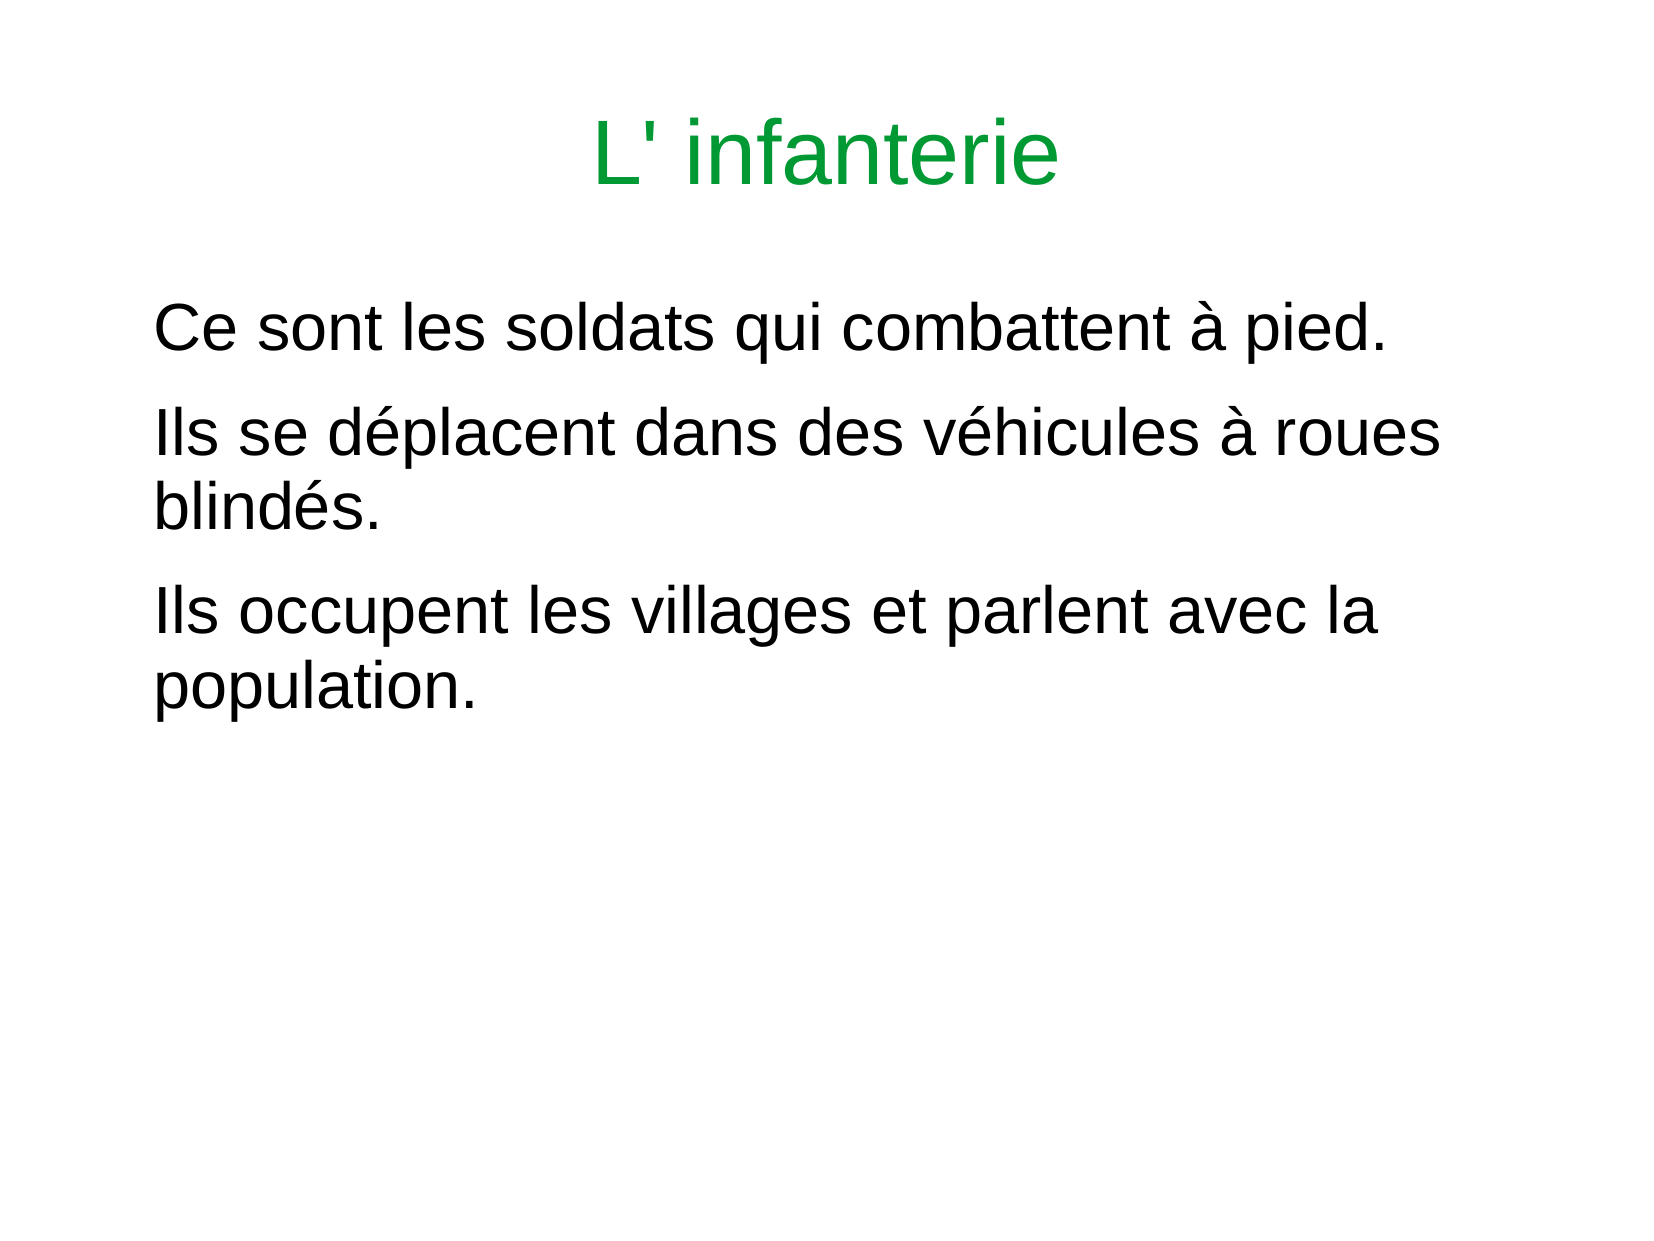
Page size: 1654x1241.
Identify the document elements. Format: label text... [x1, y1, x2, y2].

title L' infanterie [82, 49, 1571, 257]
list Ce sont les soldats qui combattent à pied. Ils se déplacent dans des véhicules à roues blindés. Ils occupent les villages et parlent avec la population. [82, 290, 1571, 1109]
